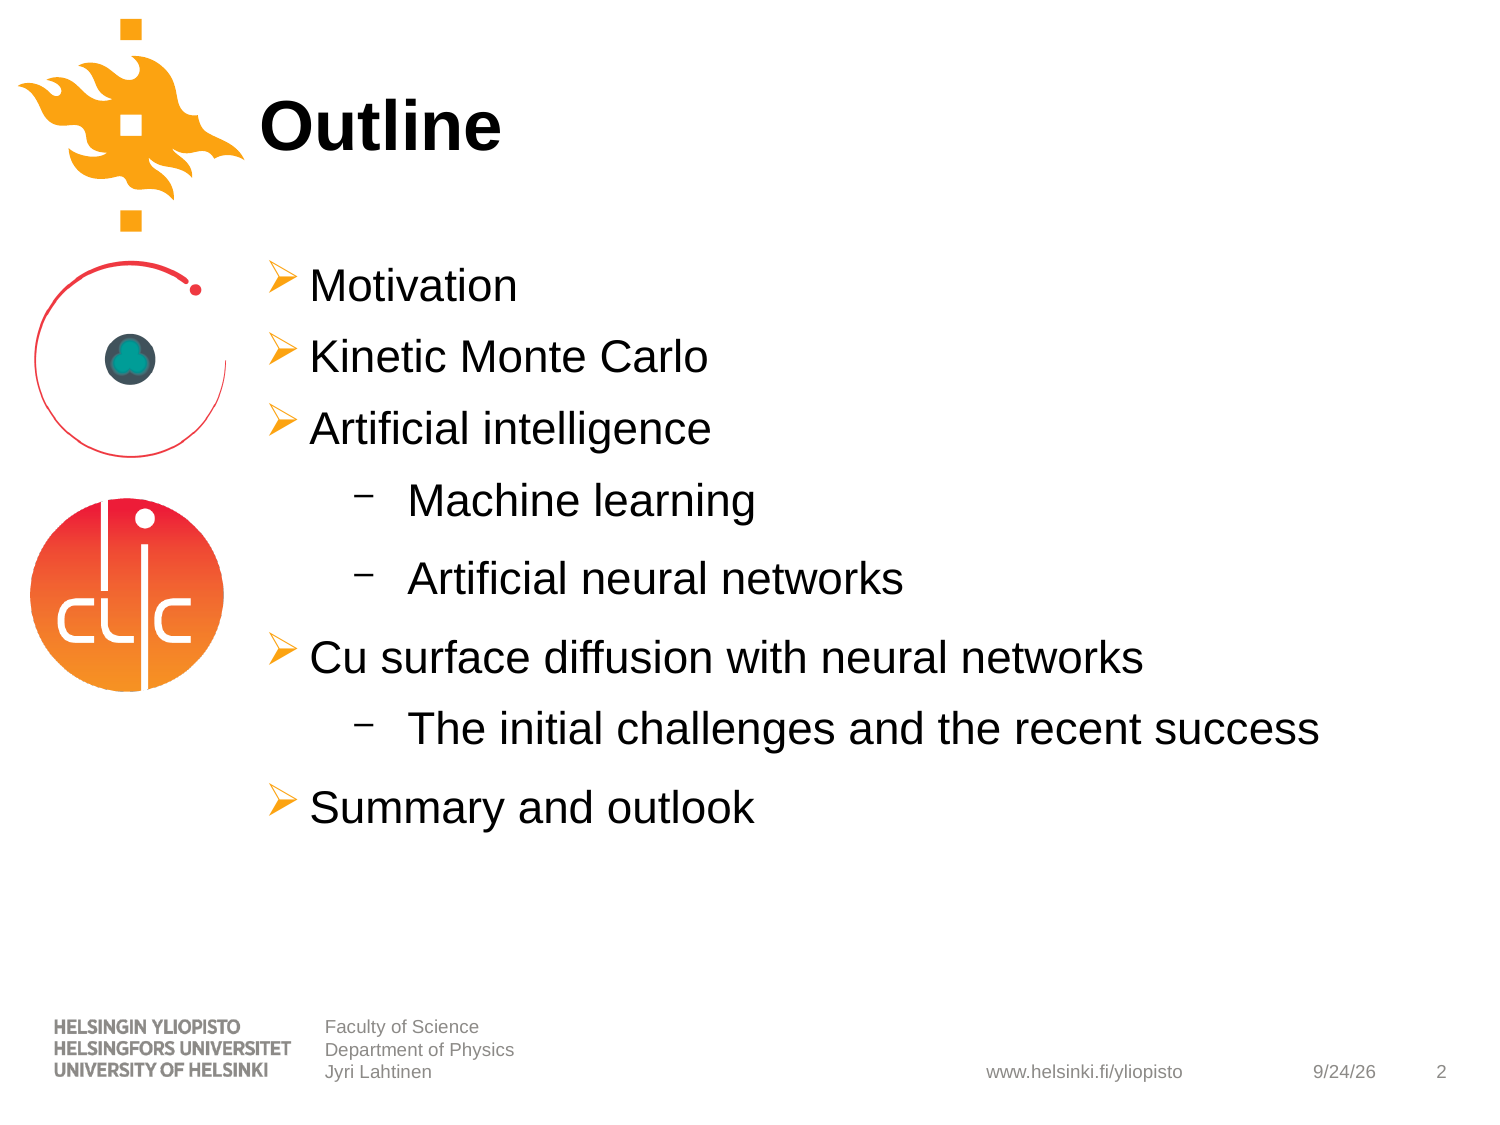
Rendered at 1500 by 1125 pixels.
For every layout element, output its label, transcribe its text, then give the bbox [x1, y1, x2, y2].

picture [53, 1017, 292, 1079]
slide_number <number> [1376, 1011, 1447, 1083]
title Outline [259, 30, 1447, 214]
footer Faculty of Science Department of Physics Jyri Lahtinen [324, 1011, 750, 1083]
slide_number 5/24/18 [1230, 1011, 1376, 1083]
picture [0, 255, 272, 740]
list Motivation Kinetic Monte Carlo Artificial intelligence Machine learning Artificial neural networks Cu surface diffusion with neural networks The initial challenges and the recent success Summary and outlook [265, 255, 1447, 988]
